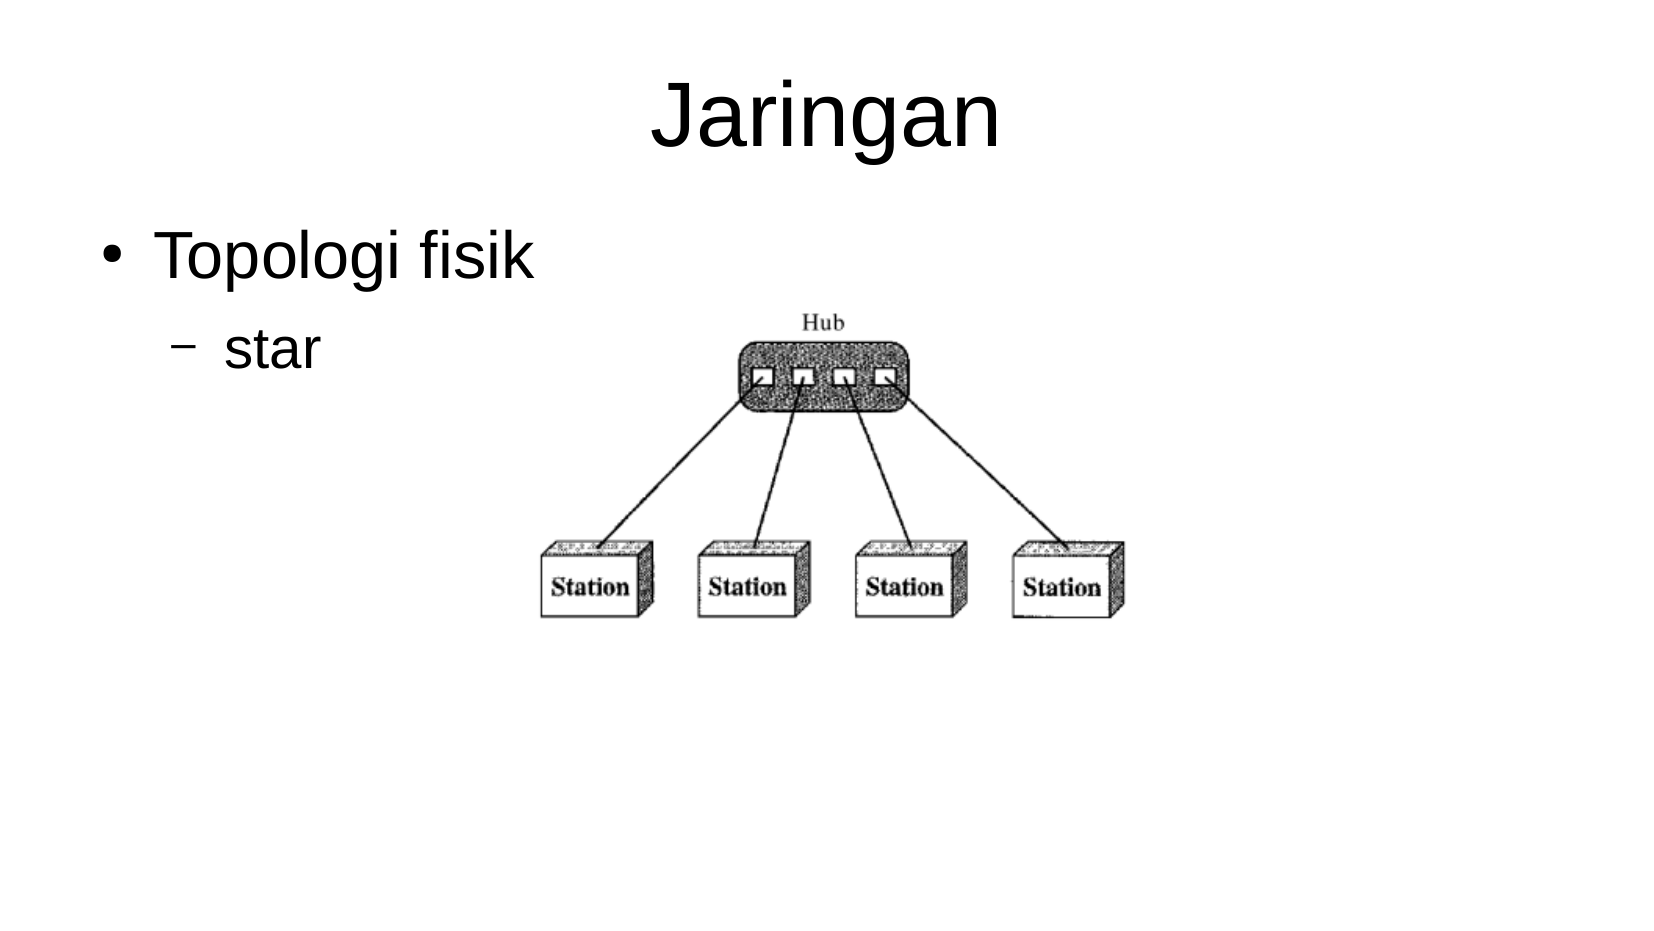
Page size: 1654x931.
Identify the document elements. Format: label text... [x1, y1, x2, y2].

list Topologi fisik star [82, 217, 1571, 758]
picture [530, 306, 1137, 631]
title Jaringan [82, 37, 1571, 193]
